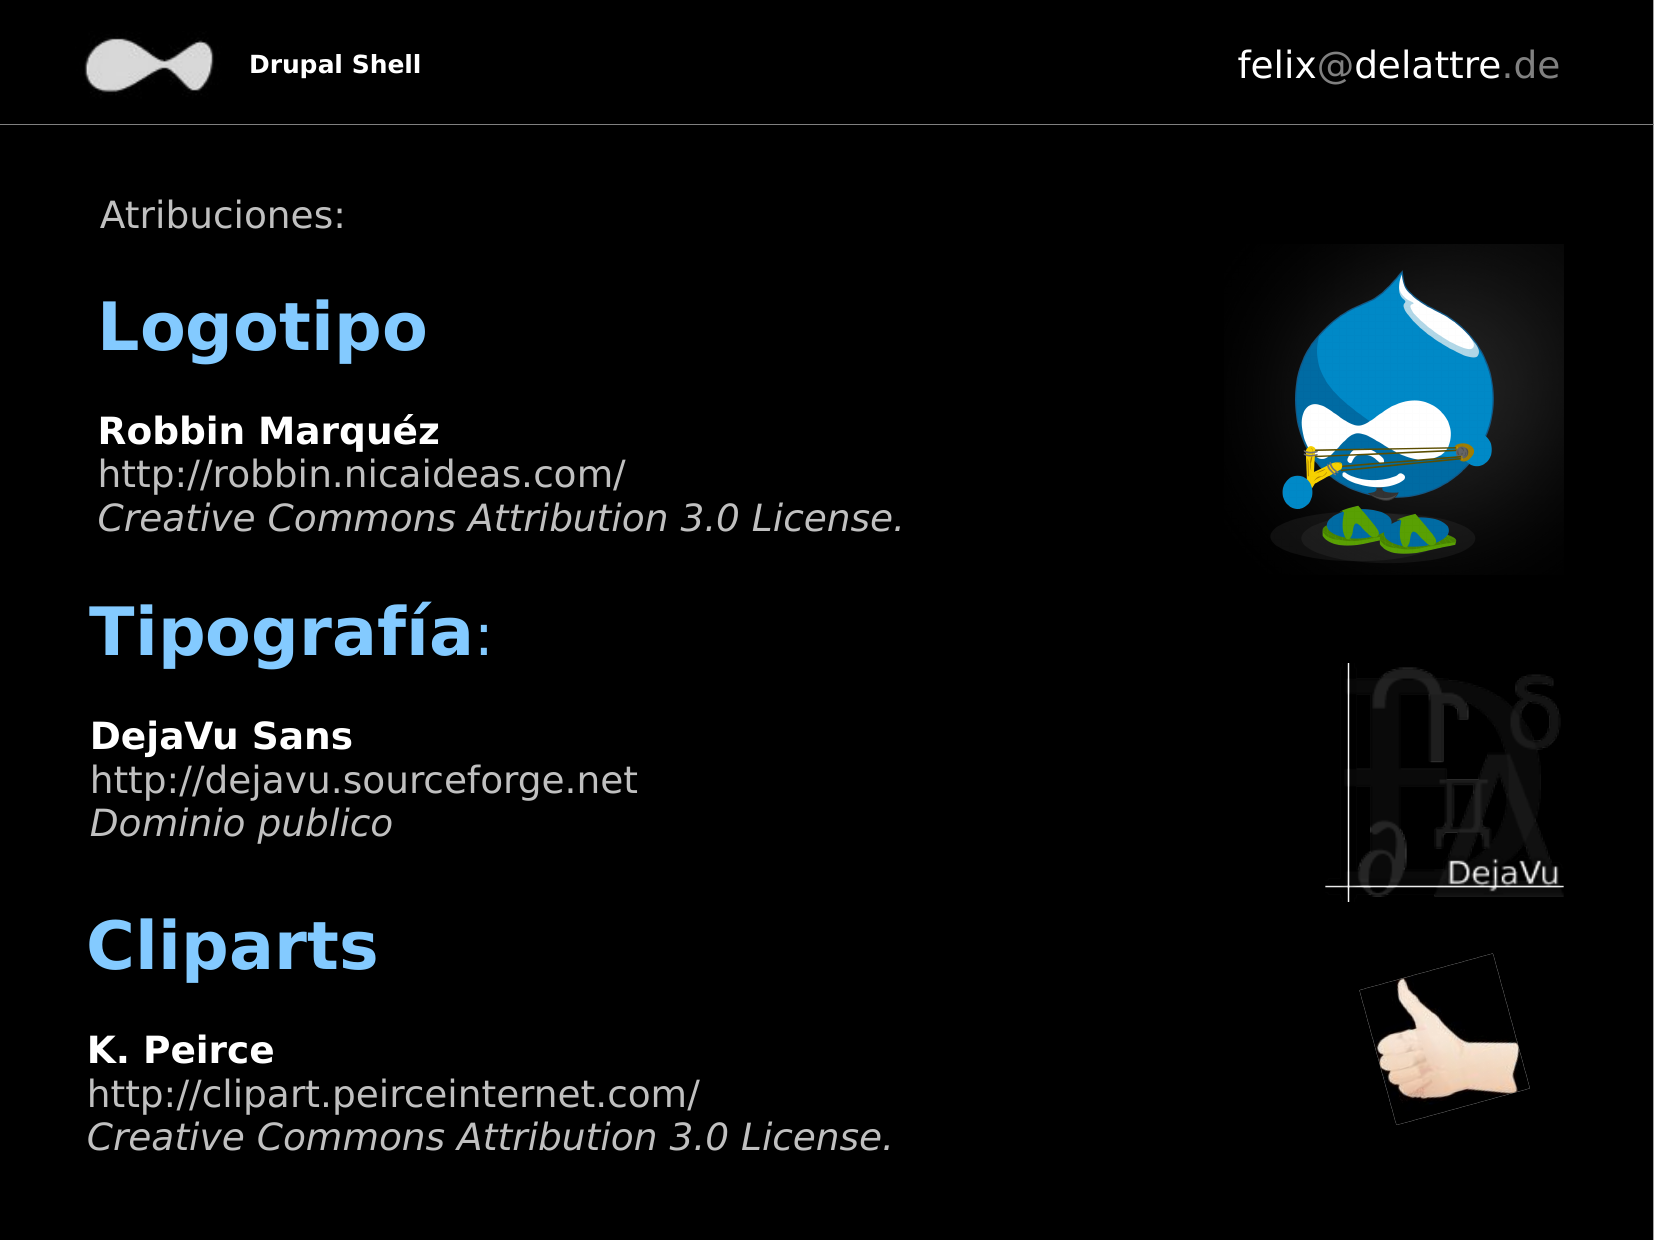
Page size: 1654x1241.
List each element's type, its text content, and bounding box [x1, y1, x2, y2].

picture [62, 31, 229, 104]
text_box Atribuciones: [85, 186, 467, 246]
text_box Cliparts K. Peirce http://clipart.peirceinternet.com/ Creative Commons Attribution 3.0 License. [72, 900, 1152, 1201]
picture [1325, 663, 1564, 902]
picture [1359, 953, 1530, 1126]
picture [1224, 244, 1564, 575]
text_box Tipografía: DejaVu Sans http://dejavu.sourceforge.net Dominio publico [75, 586, 654, 853]
text_box Logotipo Robbin Marquéz http://robbin.nicaideas.com/ Creative Commons Attribution 3.0 License. [82, 280, 1163, 582]
